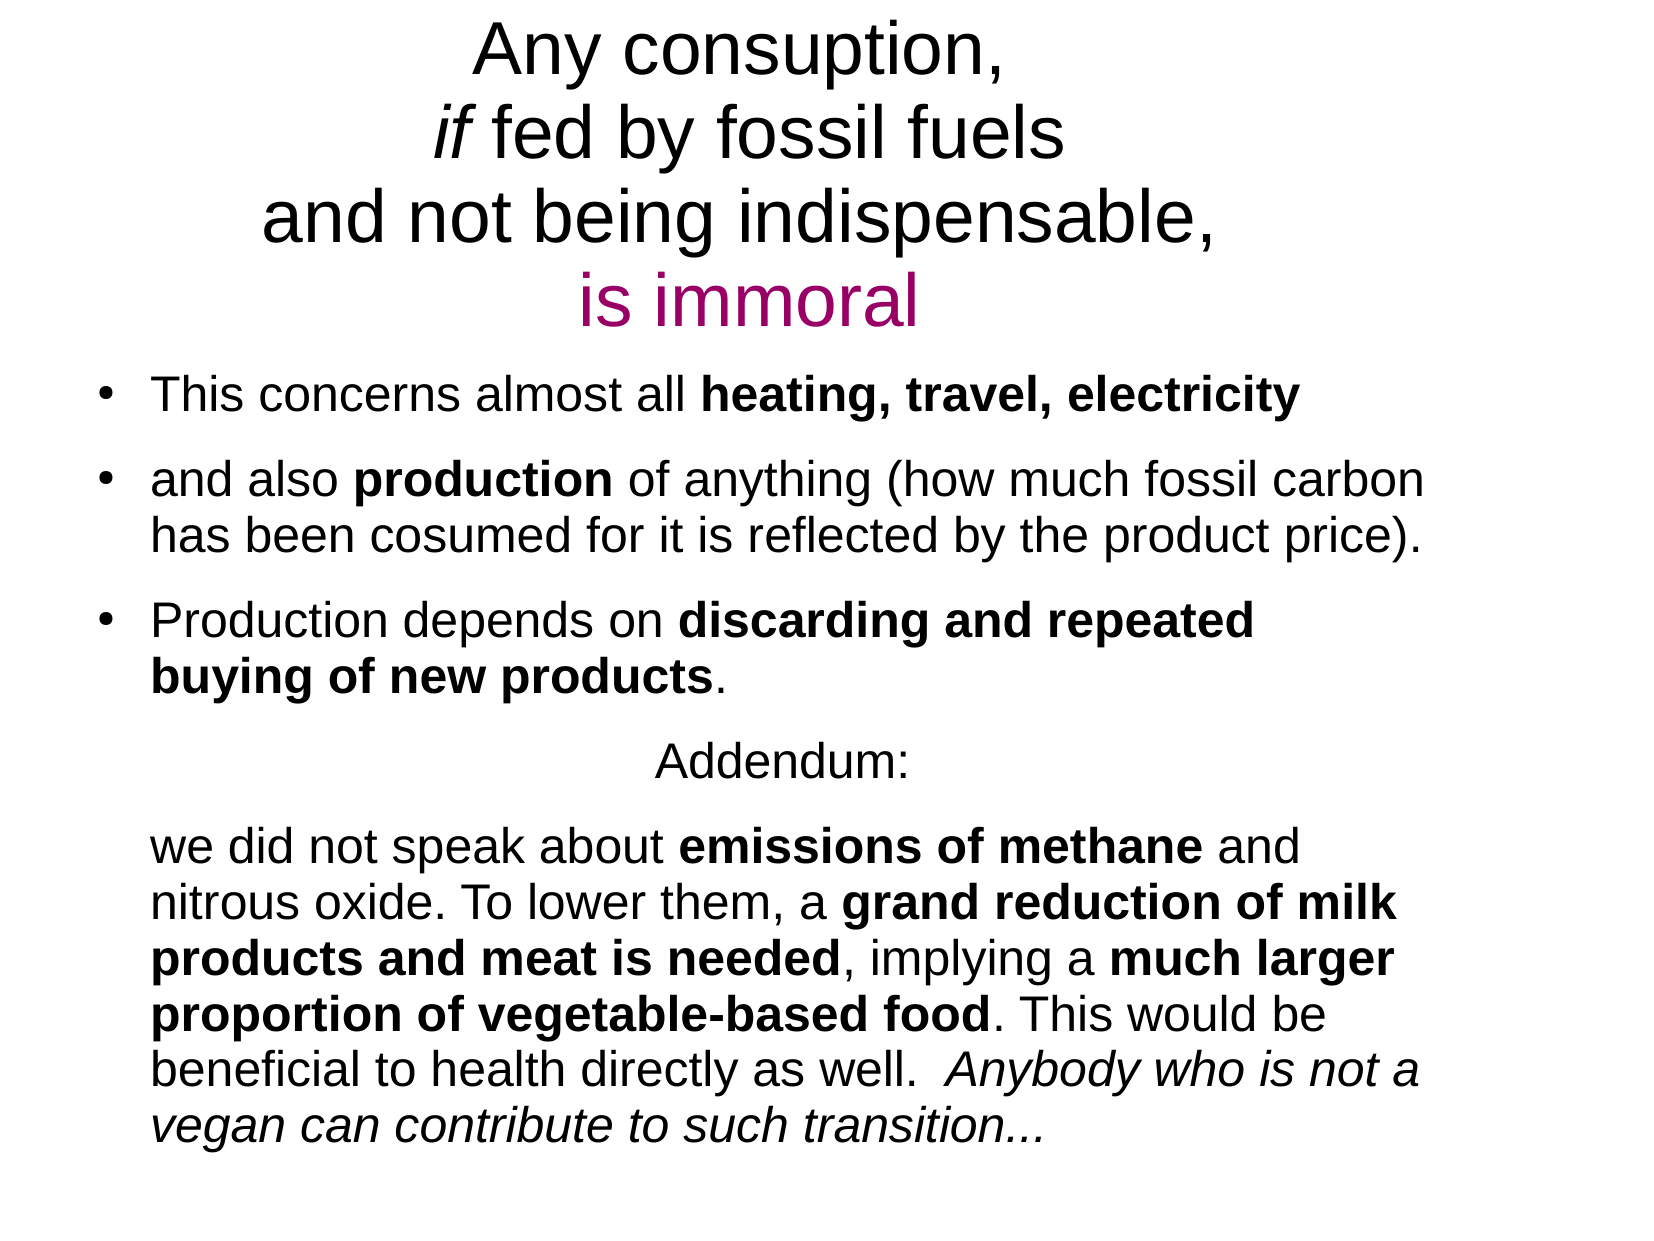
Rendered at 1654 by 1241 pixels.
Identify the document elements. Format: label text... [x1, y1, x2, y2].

list This concerns almost all heating, travel, electricity and also production of anything (how much fossil carbon has been cosumed for it is reflected by the product price). Production depends on discarding and repeated buying of new products. Addendum: we did not speak about emissions of methane and nitrous oxide. To lower them, a grand reduction of milk products and meat is needed, implying a much larger proportion of vegetable-based food. This would be beneficial to health directly as well. Anybody who is not a vegan can contribute to such transition... [79, 366, 1430, 1165]
title Any consuption, if fed by fossil fuels and not being indispensable, is immoral [75, 6, 1425, 343]
